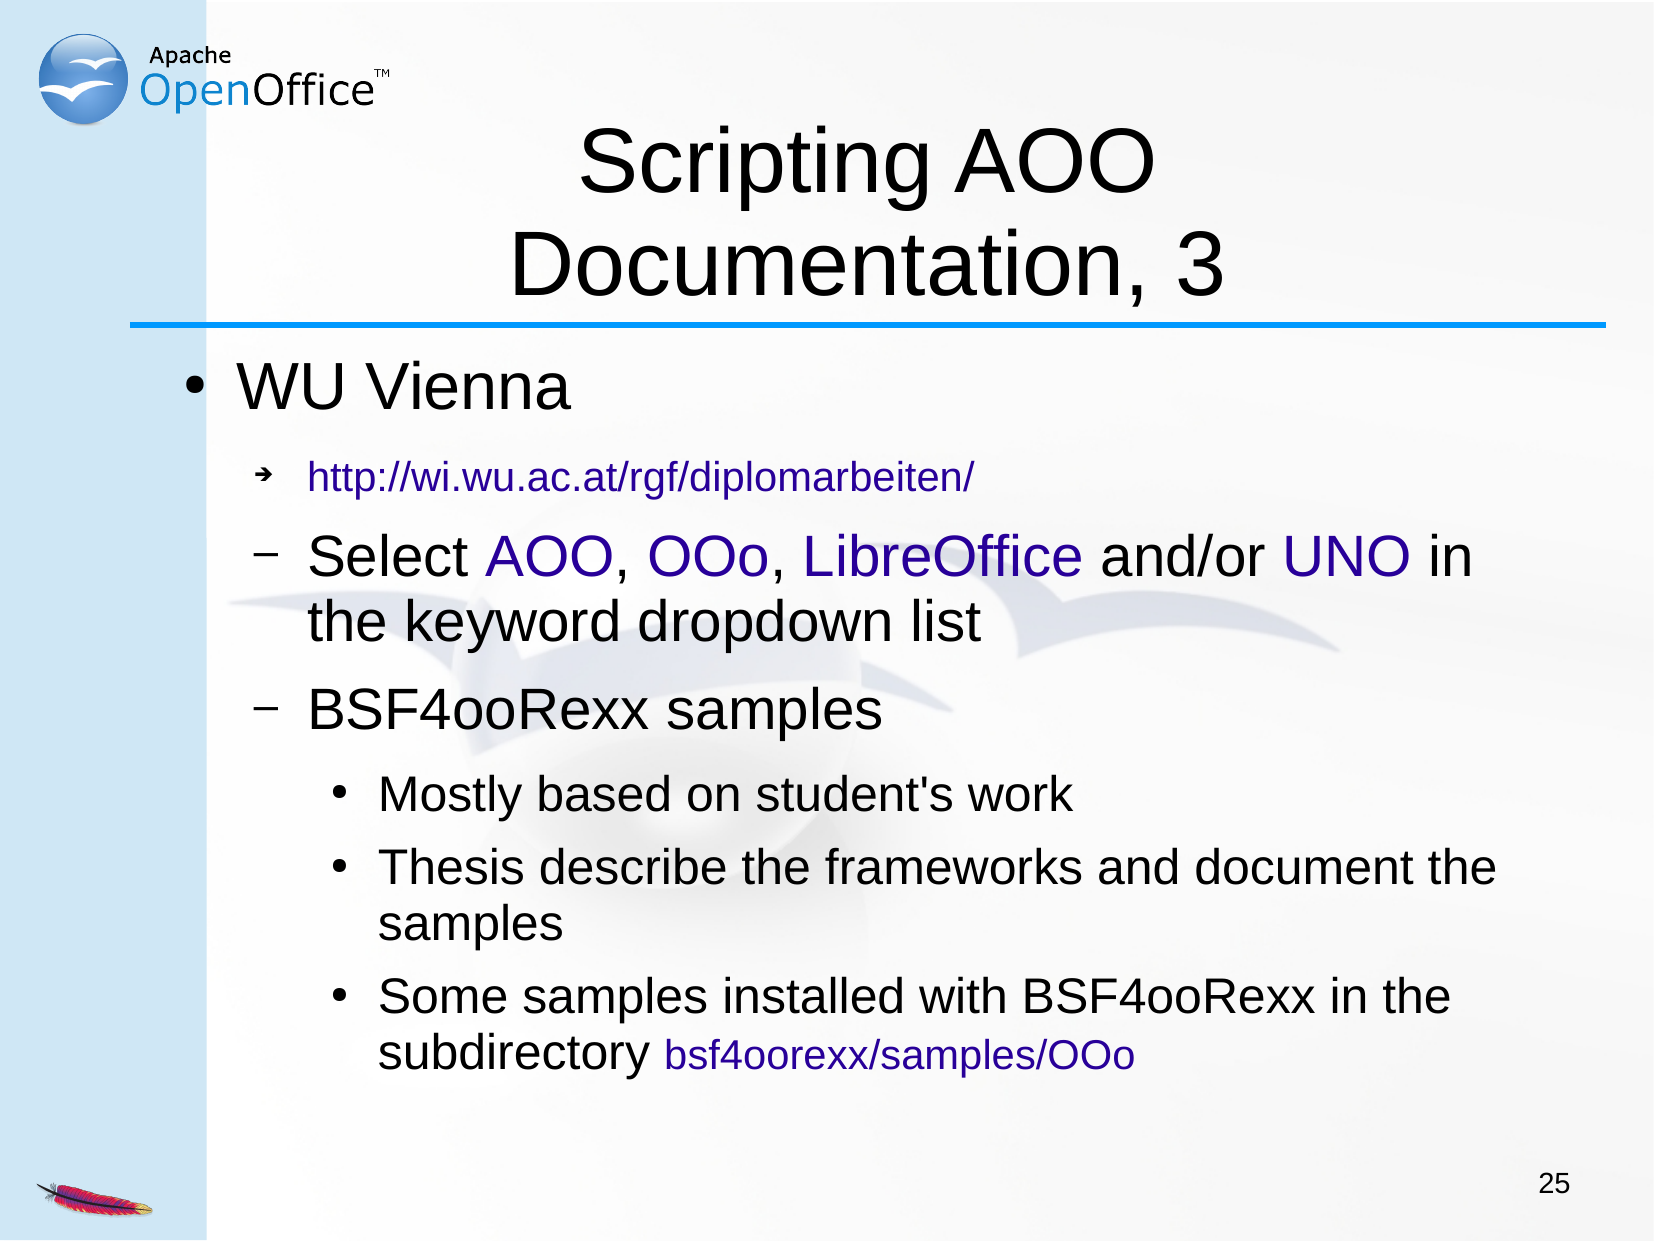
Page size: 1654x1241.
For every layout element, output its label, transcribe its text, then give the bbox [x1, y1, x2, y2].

picture [35, 2, 1654, 1241]
list WU Vienna http://wi.wu.ac.at/rgf/diplomarbeiten/ Select AOO, OOo, LibreOffice and/or UNO in the keyword dropdown list BSF4ooRexx samples Mostly based on student's work Thesis describe the frameworks and document the samples Some samples installed with BSF4ooRexx in the subdirectory bsf4oorexx/samples/OOo [165, 349, 1571, 1168]
picture [35, 1181, 154, 1219]
title Scripting AOO Documentation, 3 [165, 108, 1571, 316]
